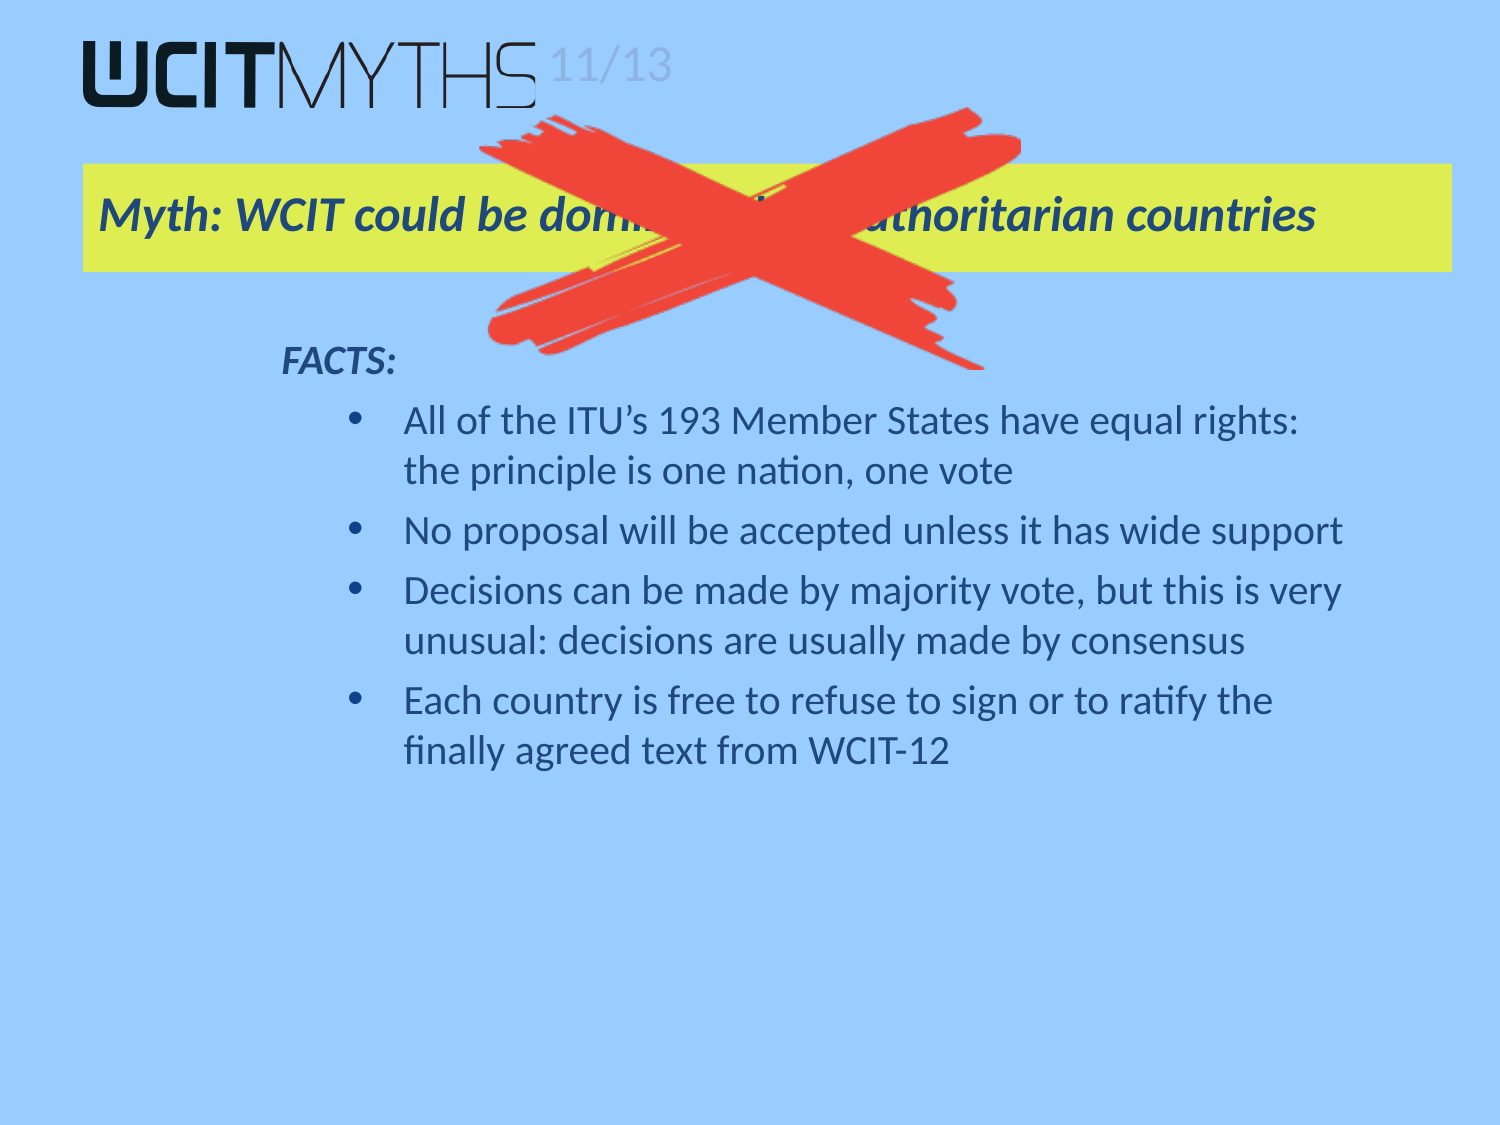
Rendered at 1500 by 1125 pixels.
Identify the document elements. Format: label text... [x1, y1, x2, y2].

text_box [83, 163, 479, 174]
text_box Myth: WCIT could be dominated by authoritarian countries [1021, 174, 1452, 321]
text_box 11/13 [512, 26, 688, 88]
text_box Myth: WCIT could be dominated by authoritarian countries [83, 174, 479, 321]
text_box FACTS: All of the ITU’s 193 Member States have equal rights: the principle is one nation, one vote No proposal will be accepted unless it has wide support Decisions can be made by majority vote, but this is very unusual: decisions are usually made by consensus Each country is free to refuse to sign or to ratify the finally agreed text from WCIT-12 [266, 324, 1380, 841]
picture [83, 41, 1021, 370]
text_box [1021, 163, 1452, 174]
